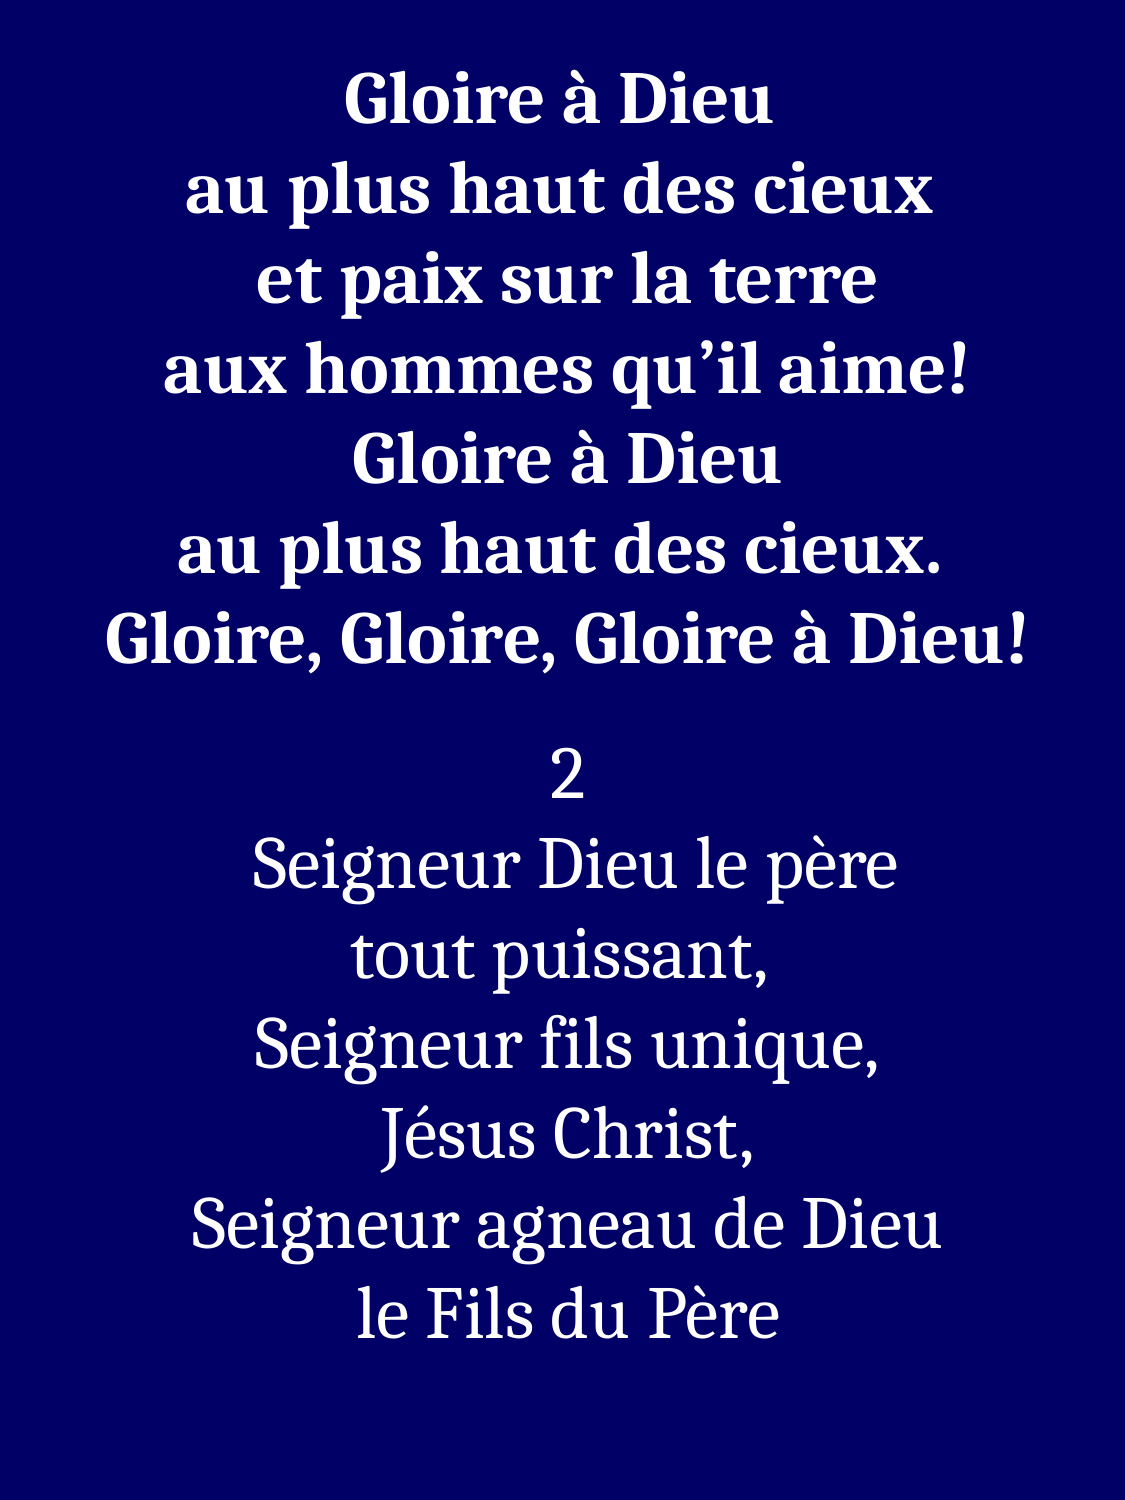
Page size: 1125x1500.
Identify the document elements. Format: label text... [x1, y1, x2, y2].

text_box Gloire à Dieu au plus haut des cieux et paix sur la terre aux hommes qu’il aime! Gloire à Dieu au plus haut des cieux. Gloire, Gloire, Gloire à Dieu! 2 Seigneur Dieu le père tout puissant, Seigneur fils unique, Jésus Christ, Seigneur agneau de Dieu le Fils du Père [0, 41, 1125, 1407]
